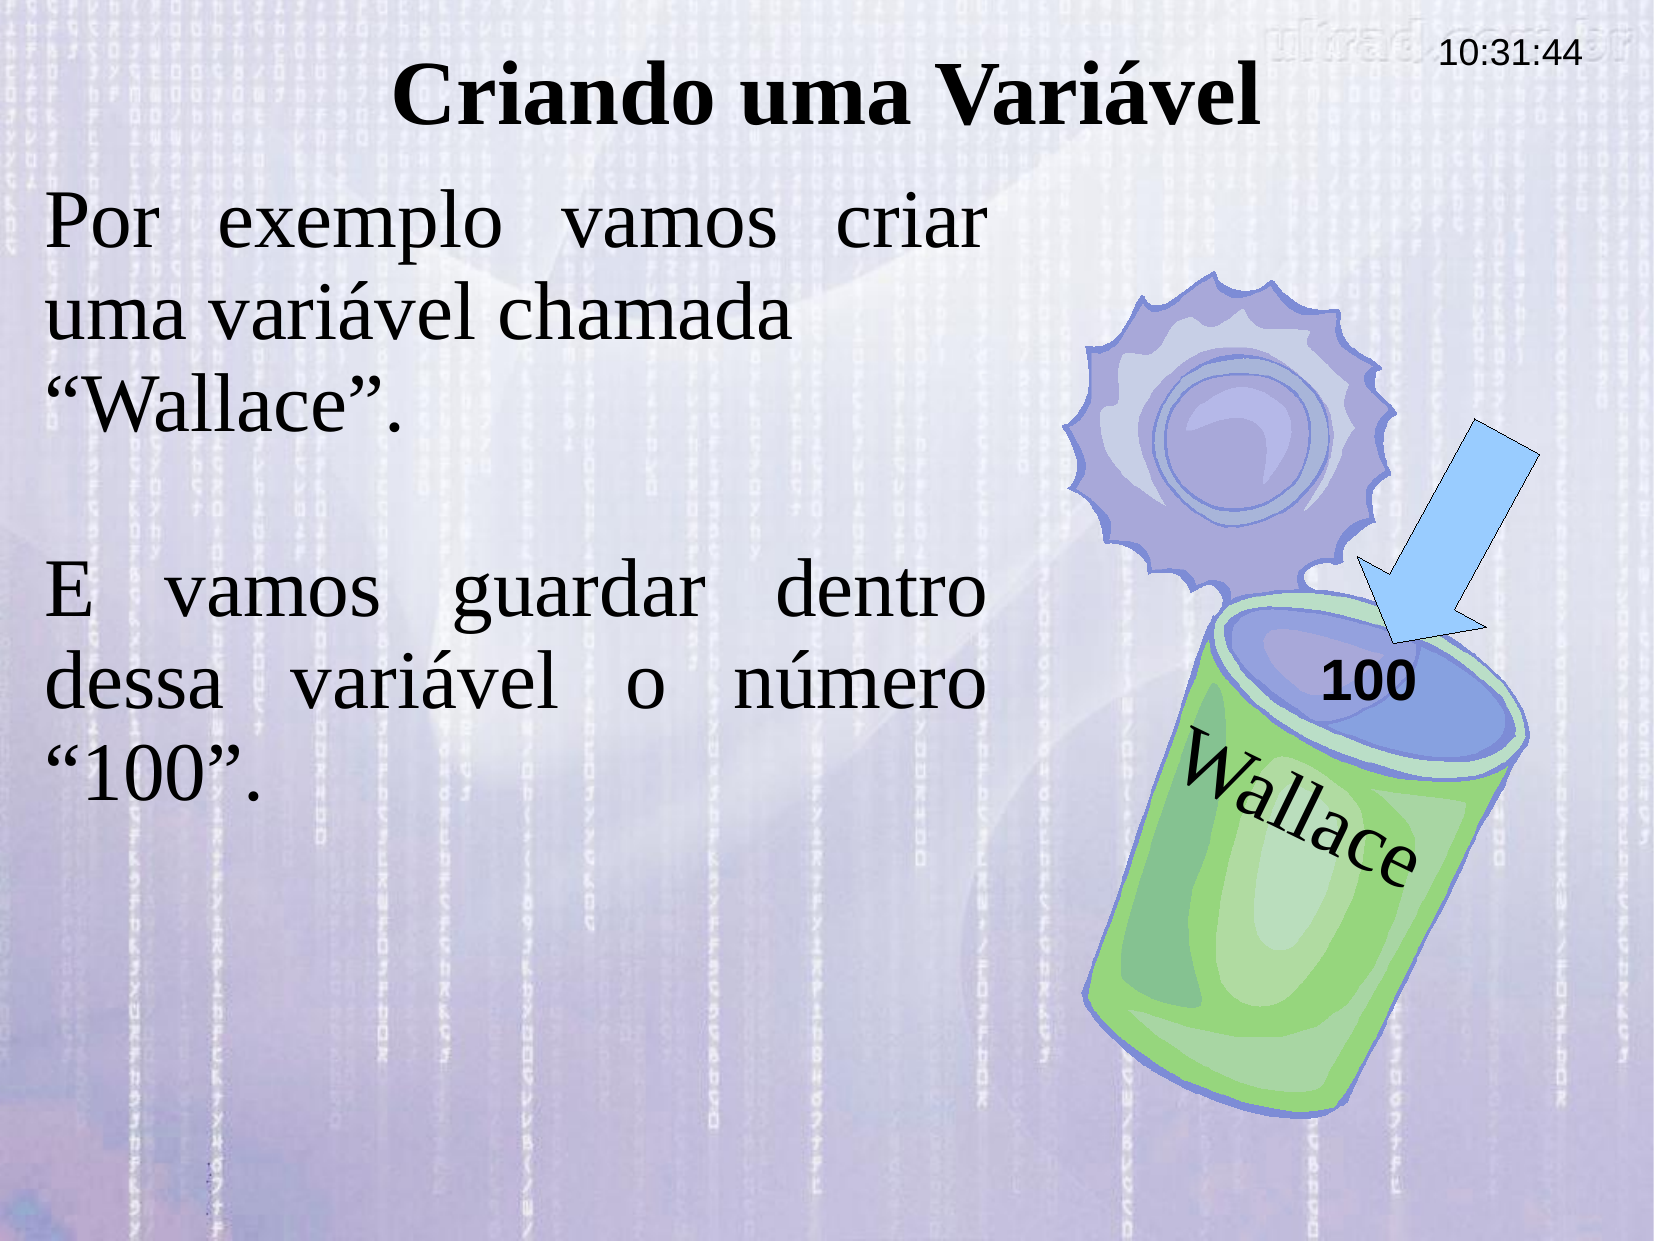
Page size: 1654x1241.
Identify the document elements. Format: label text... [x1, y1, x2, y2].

text_box [1357, 418, 1540, 644]
text_box Criando uma Variável [29, 35, 1625, 171]
text_box 11:21:03 [1423, 23, 1631, 94]
text_box Por exemplo vamos criar uma variável chamada “Wallace”. E vamos guardar dentro dessa variável o número “100”. [29, 165, 1004, 985]
text_box 100 [1305, 640, 1506, 721]
text_box Wallace [1135, 695, 1490, 952]
picture [0, 0, 1654, 1241]
